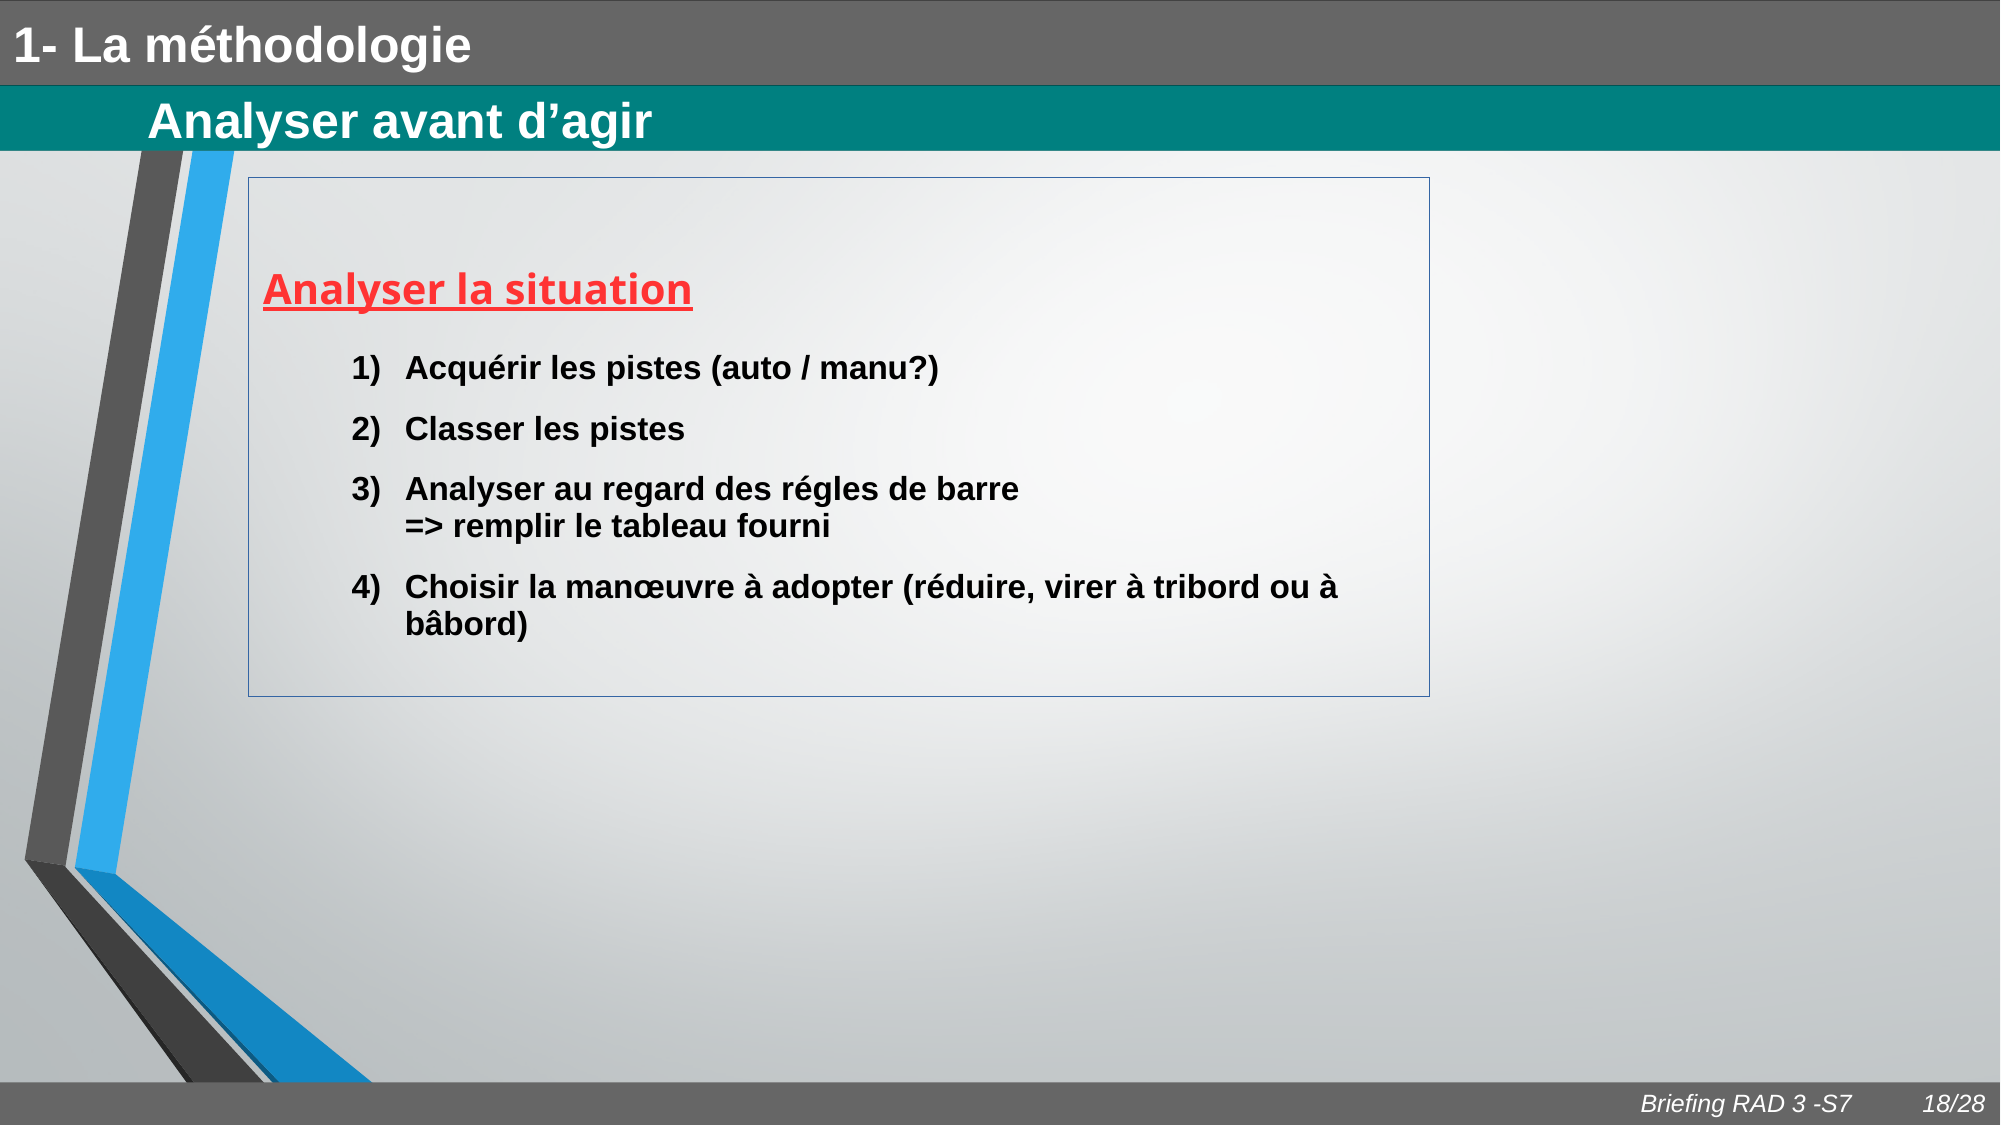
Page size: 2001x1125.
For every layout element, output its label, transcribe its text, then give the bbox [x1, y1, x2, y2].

list Analyser la situation Acquérir les pistes (auto / manu?) Classer les pistes Analyser au regard des régles de barre => remplir le tableau fourni Choisir la manœuvre à adopter (réduire, virer à tribord ou à bâbord) [248, 177, 1430, 697]
picture [0, 151, 185, 1082]
picture [66, 151, 271, 1082]
picture [116, 0, 2001, 1125]
title Analyser avant d’agir [0, 85, 2000, 151]
text_box Briefing RAD 3 -S7 <numéro>/28 [0, 1082, 2000, 1125]
title 1- La méthodologie [0, 0, 2000, 85]
